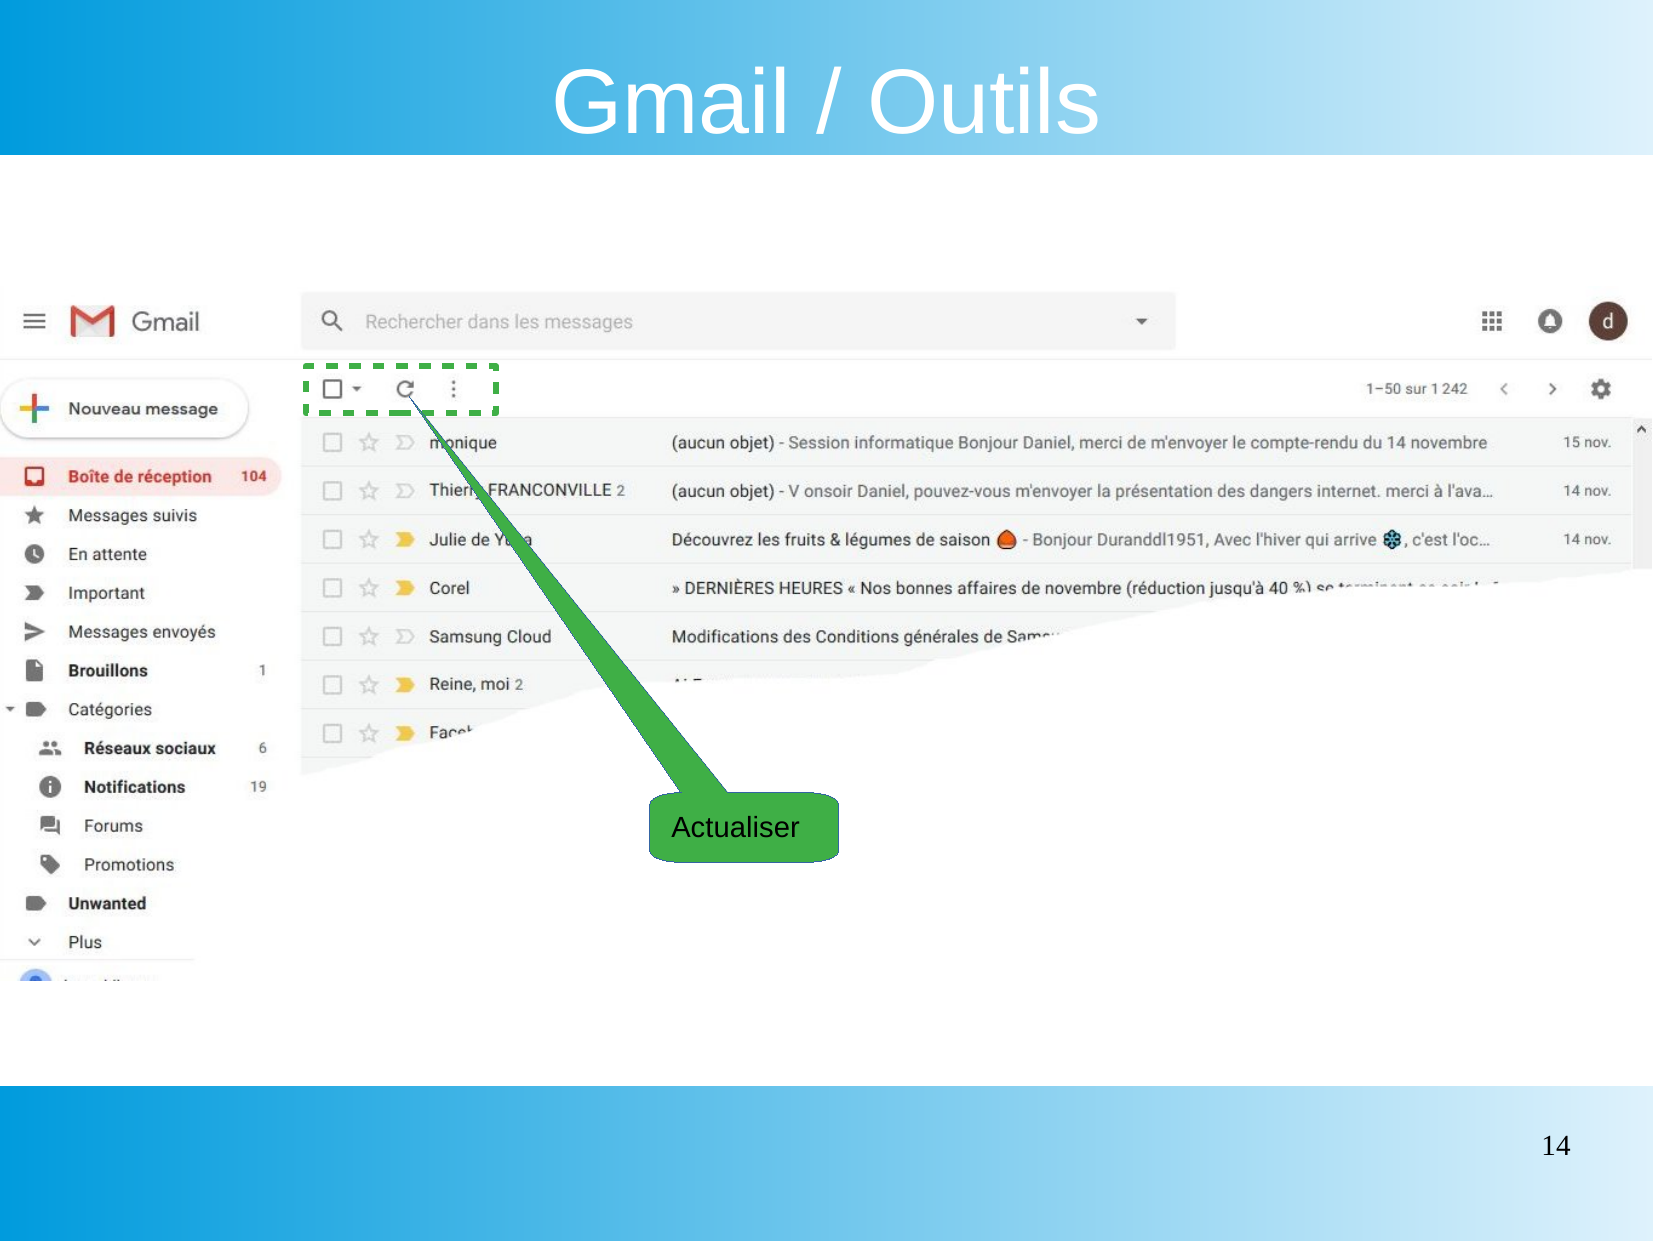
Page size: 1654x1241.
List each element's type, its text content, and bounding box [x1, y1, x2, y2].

title Gmail / Outils [82, 49, 1571, 155]
text_box Actualiser [409, 396, 839, 863]
picture [0, 286, 1652, 981]
